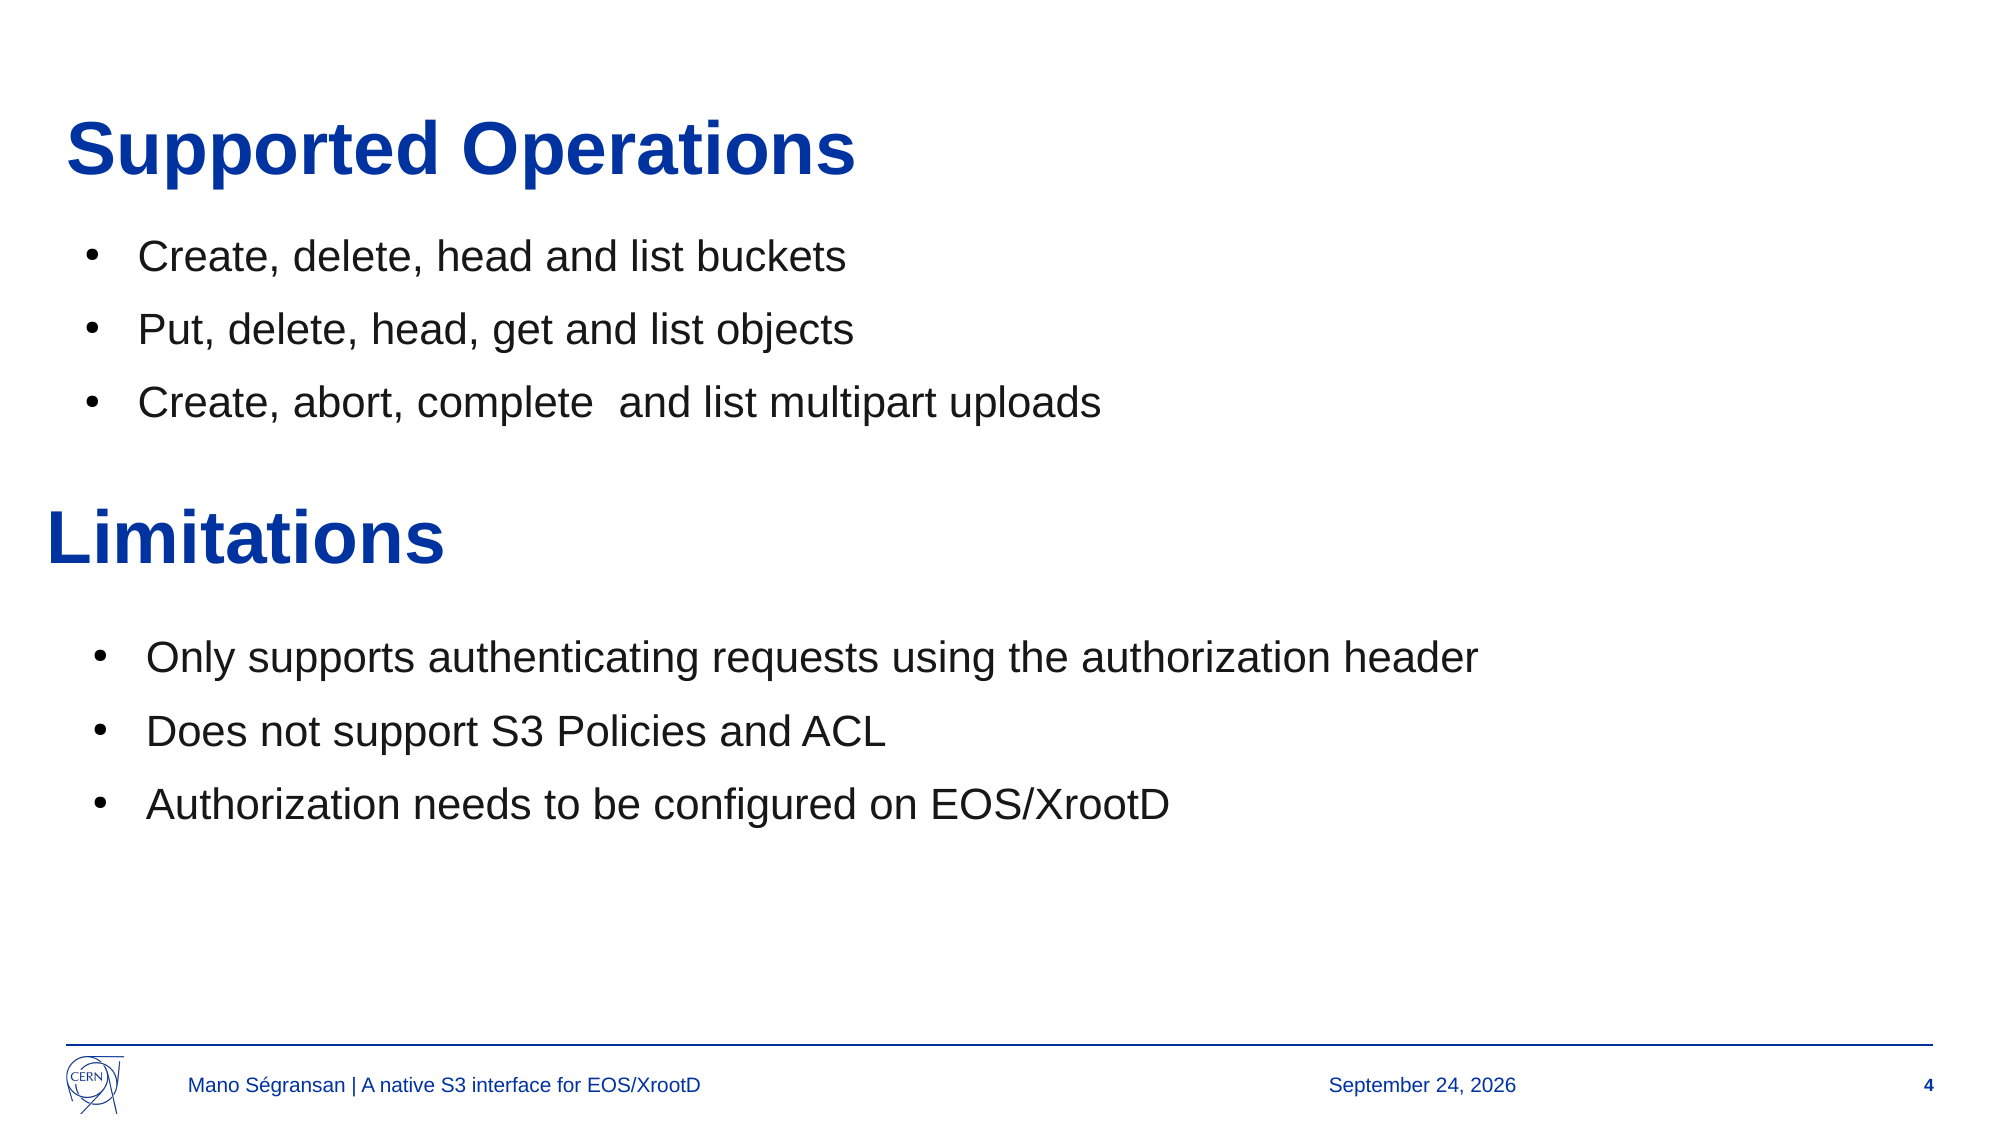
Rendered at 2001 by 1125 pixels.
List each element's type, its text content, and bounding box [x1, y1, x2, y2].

title Limitations [46, 450, 1913, 625]
title Supported Operations [66, 61, 1933, 236]
list Only supports authenticating requests using the authorization header Does not support S3 Policies and ACL Authorization needs to be configured on EOS/XrootD [75, 637, 1942, 1013]
list Create, delete, head and list buckets Put, delete, head, get and list objects Create, abort, complete and list multipart uploads [66, 236, 1933, 500]
